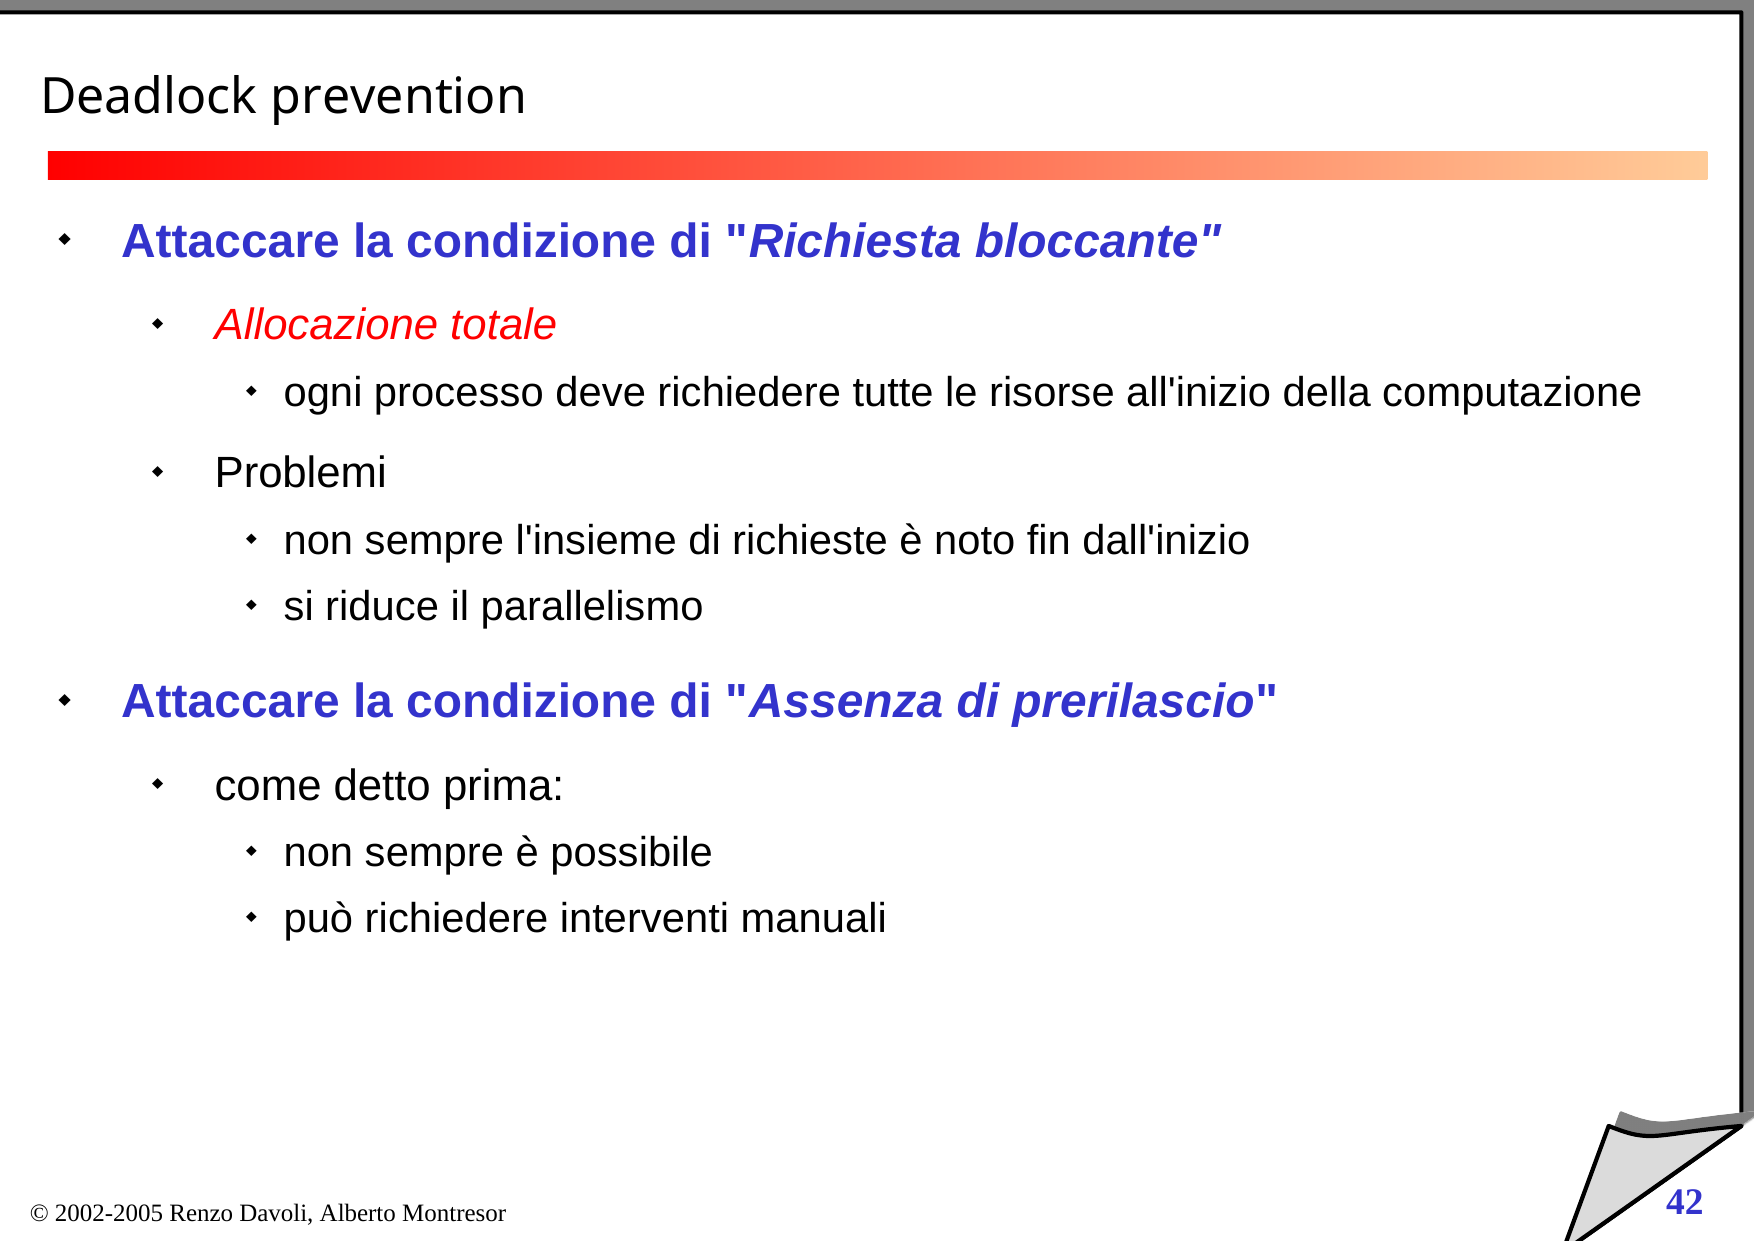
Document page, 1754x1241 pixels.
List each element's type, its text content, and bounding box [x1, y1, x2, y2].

title Deadlock prevention [40, 49, 1714, 144]
list Attaccare la condizione di "Richiesta bloccante" Allocazione totale ogni processo deve richiedere tutte le risorse all'inizio della computazione Problemi non sempre l'insieme di richieste è noto fin dall'inizio si riduce il parallelismo Attaccare la condizione di "Assenza di prerilascio" come detto prima: non sempre è possibile può richiedere interventi manuali [58, 212, 1696, 1002]
text_box q [750, 152, 754, 179]
